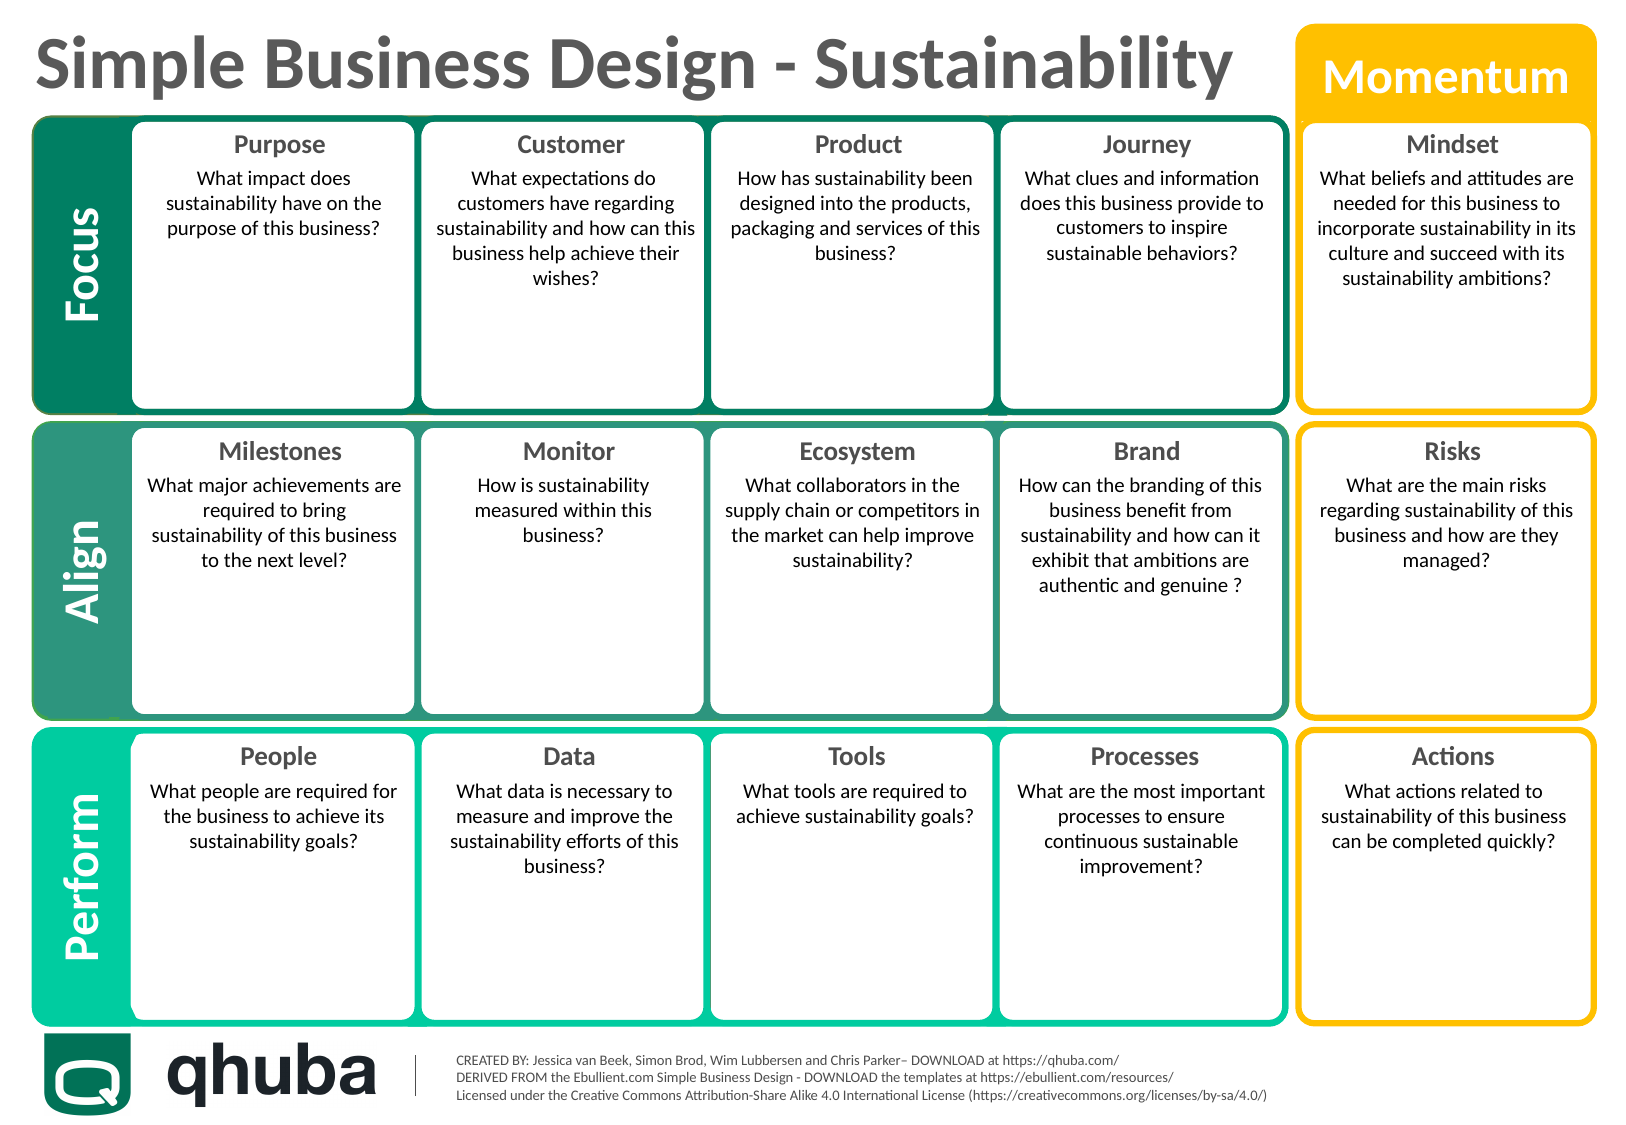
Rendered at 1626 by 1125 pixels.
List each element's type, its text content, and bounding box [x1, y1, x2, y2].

text_box What tools are required to achieve sustainability goals? [712, 777, 999, 1023]
text_box What expectations do customers have regarding sustainability and how can this business help achieve their wishes? [423, 164, 709, 410]
text_box What data is necessary to measure and improve the sustainability efforts of this business? [424, 777, 705, 1023]
text_box What are the main risks regarding sustainability of this business and how are they managed? [1304, 471, 1589, 716]
text_box What major achievements are required to bring sustainability of this business to the next level? [134, 471, 415, 716]
text_box How is sustainability measured within this business? [423, 471, 704, 716]
text_box What collaborators in the supply chain or competitors in the market can help improve sustainability? [712, 471, 993, 716]
text_box What are the most important processes to ensure continuous sustainable improvement? [1001, 777, 1282, 1023]
text_box What impact does sustainability have on the purpose of this business? [131, 164, 417, 410]
text_box What beliefs and attitudes are needed for this business to incorporate sustainability in its culture and succeed with its sustainability ambitions? [1304, 164, 1590, 409]
text_box What clues and information does this business provide to customers to inspire sustainable behaviors? [1002, 164, 1282, 409]
text_box How has sustainability been designed into the products, packaging and services of this business? [713, 164, 999, 409]
text_box How can the branding of this business benefit from sustainability and how can it exhibit that ambitions are authentic and genuine ? [1001, 471, 1280, 716]
text_box What actions related to sustainability of this business can be completed quickly? [1304, 777, 1584, 1023]
text_box What people are required for the business to achieve its sustainability goals? [131, 777, 417, 1023]
